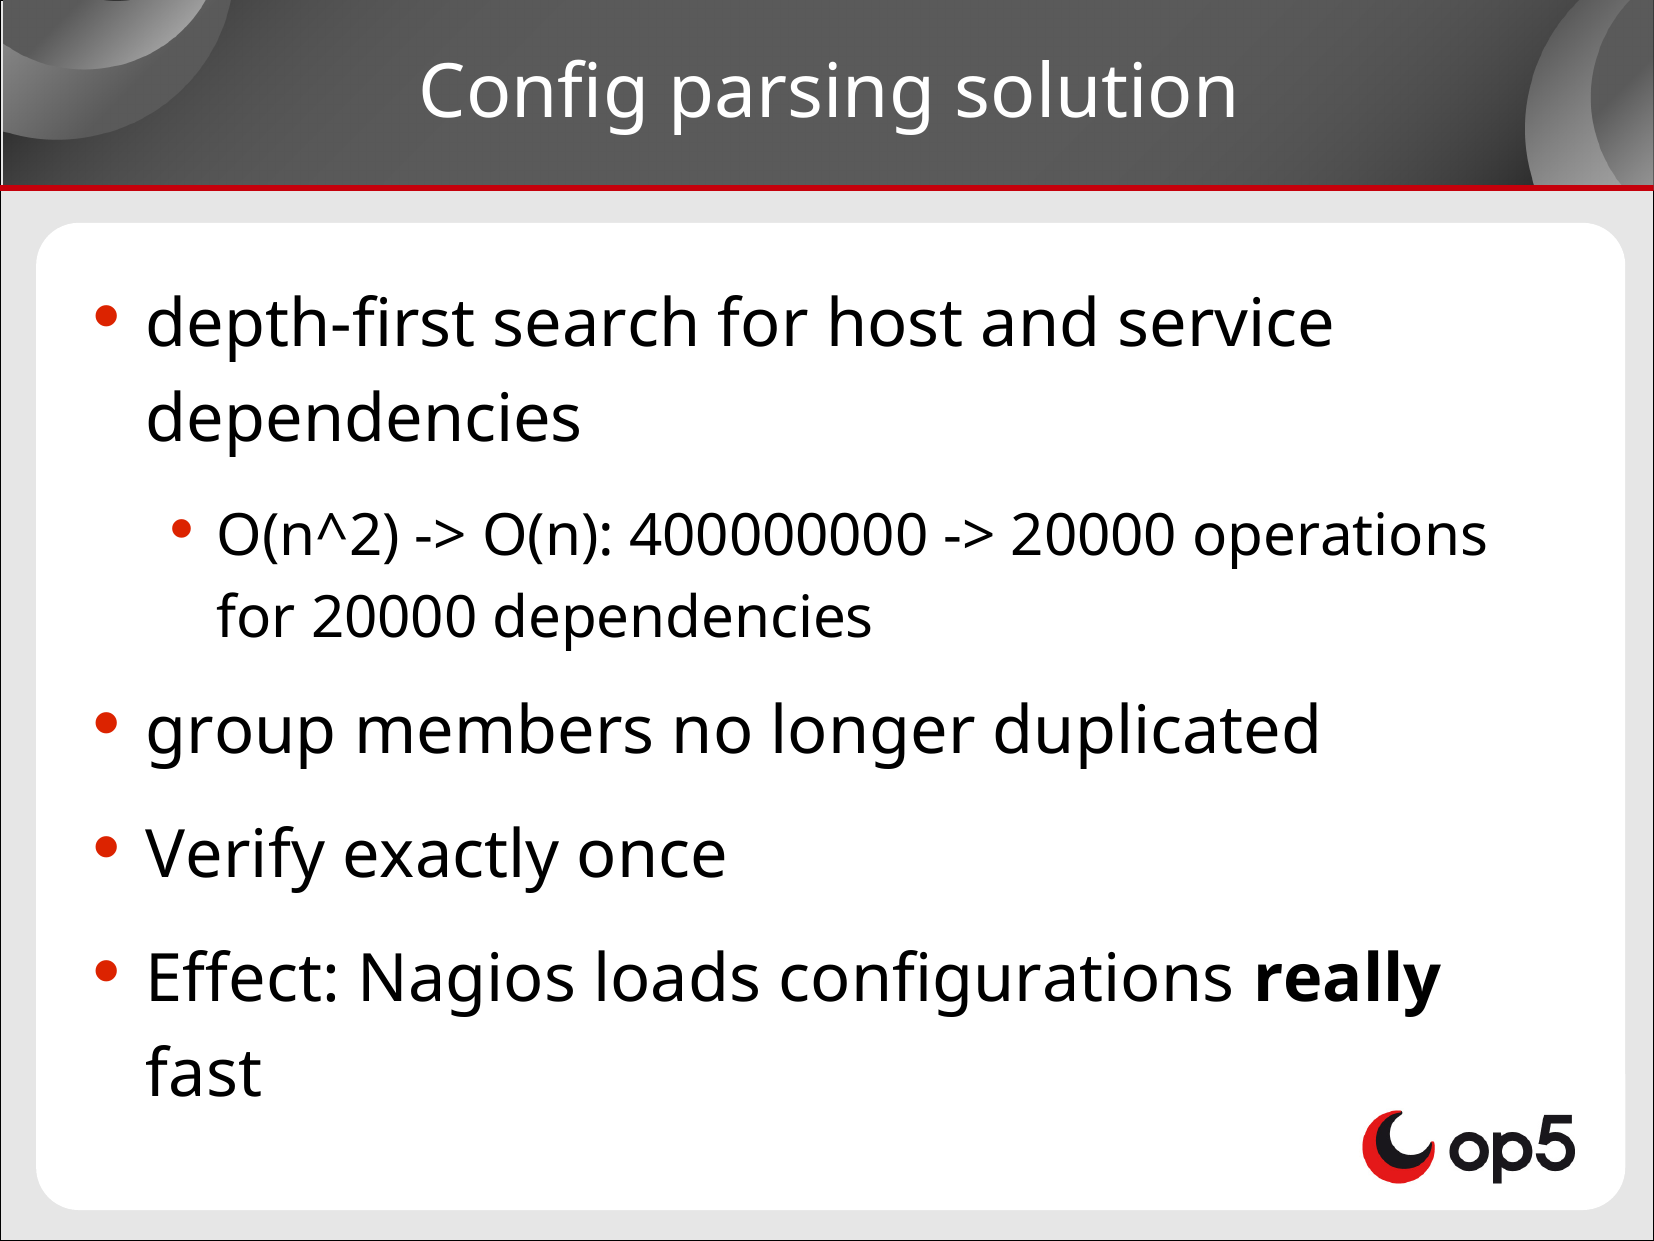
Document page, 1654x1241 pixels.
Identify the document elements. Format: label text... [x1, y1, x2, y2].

list depth-first search for host and service dependencies O(n^2) -> O(n): 400000000 -> 20000 operations for 20000 dependencies group members no longer duplicated Verify exactly once Effect: Nagios loads configurations really fast [75, 271, 1557, 1163]
picture [1350, 1103, 1587, 1191]
picture [3, 0, 1654, 185]
title Config parsing solution [88, 0, 1571, 175]
